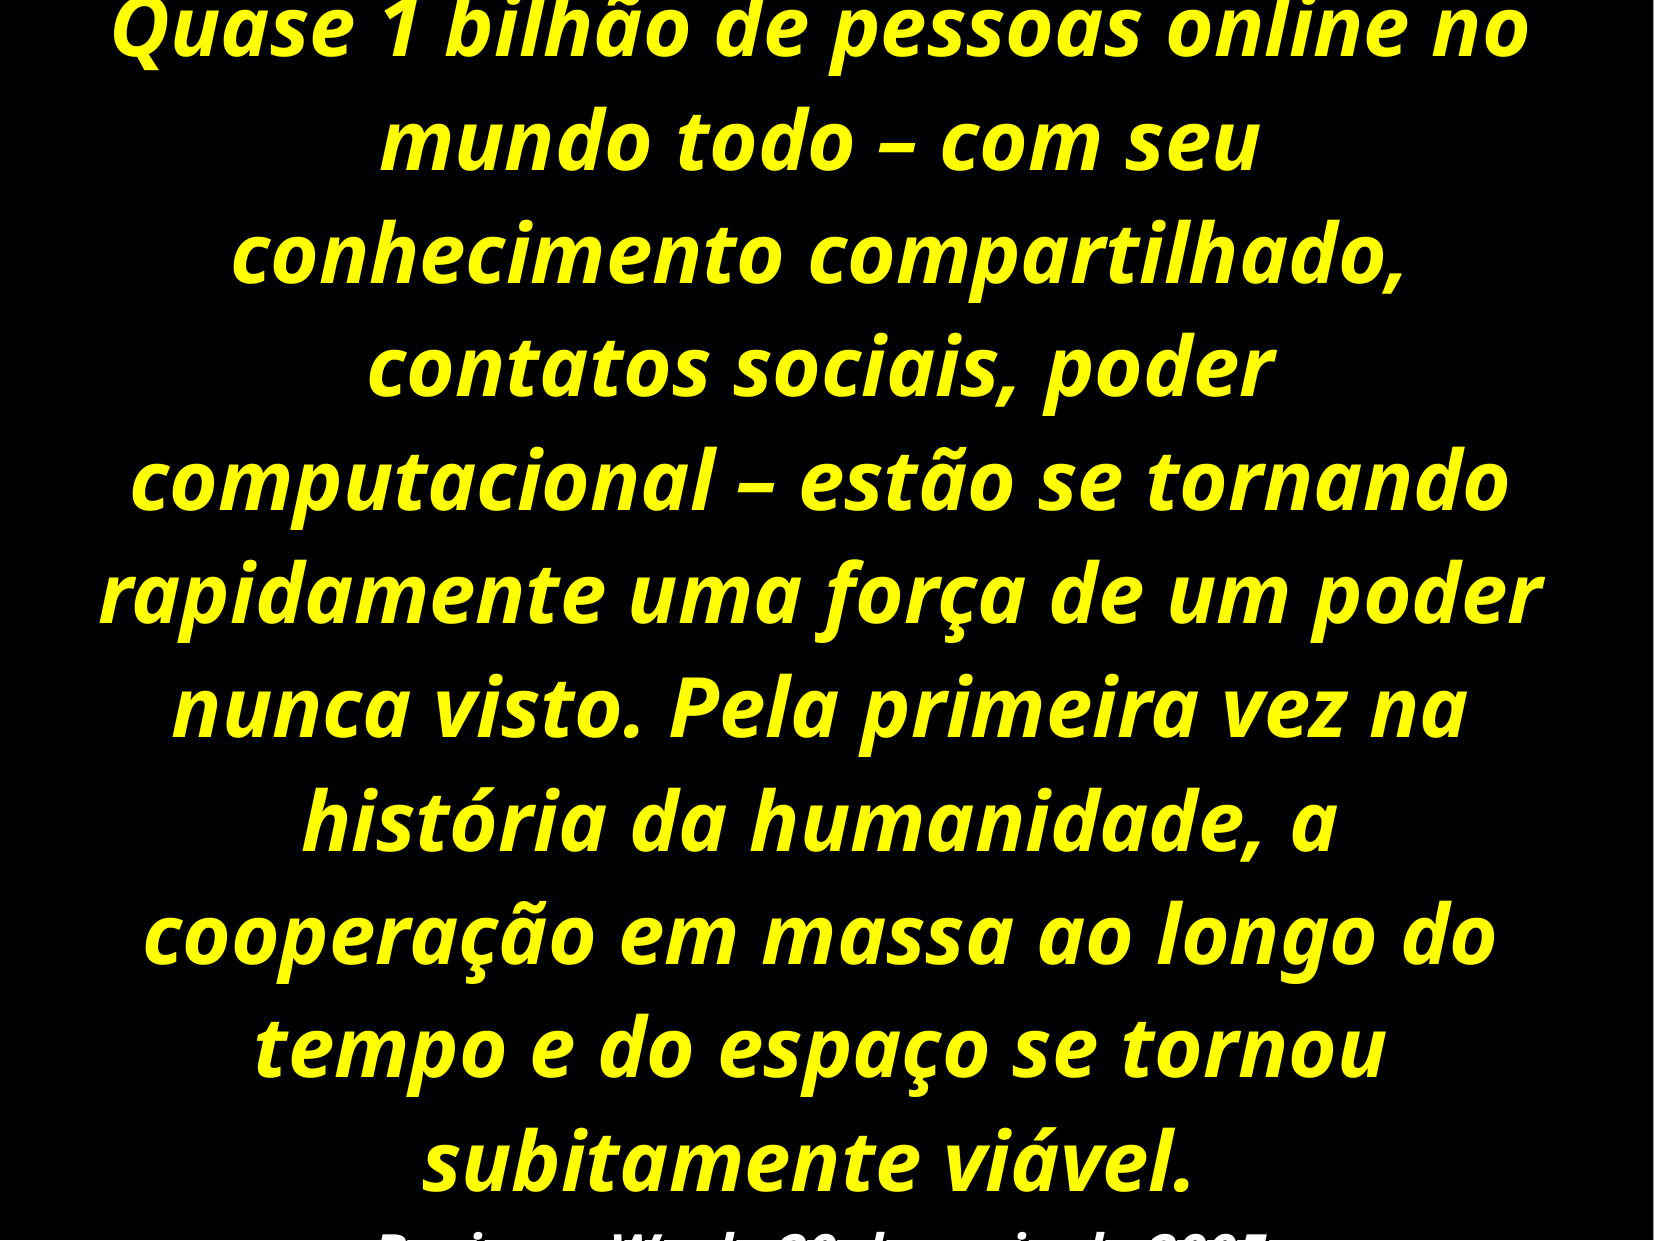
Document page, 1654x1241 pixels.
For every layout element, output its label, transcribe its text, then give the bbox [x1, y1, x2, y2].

title Quase 1 bilhão de pessoas online no mundo todo – com seu conhecimento compartilhado, contatos sociais, poder computacional – estão se tornando rapidamente uma força de um poder nunca visto. Pela primeira vez na história da humanidade, a cooperação em massa ao longo do tempo e do espaço se tornou subitamente viável. Business Week, 20 de maio de 2005 [76, 105, 1565, 1152]
